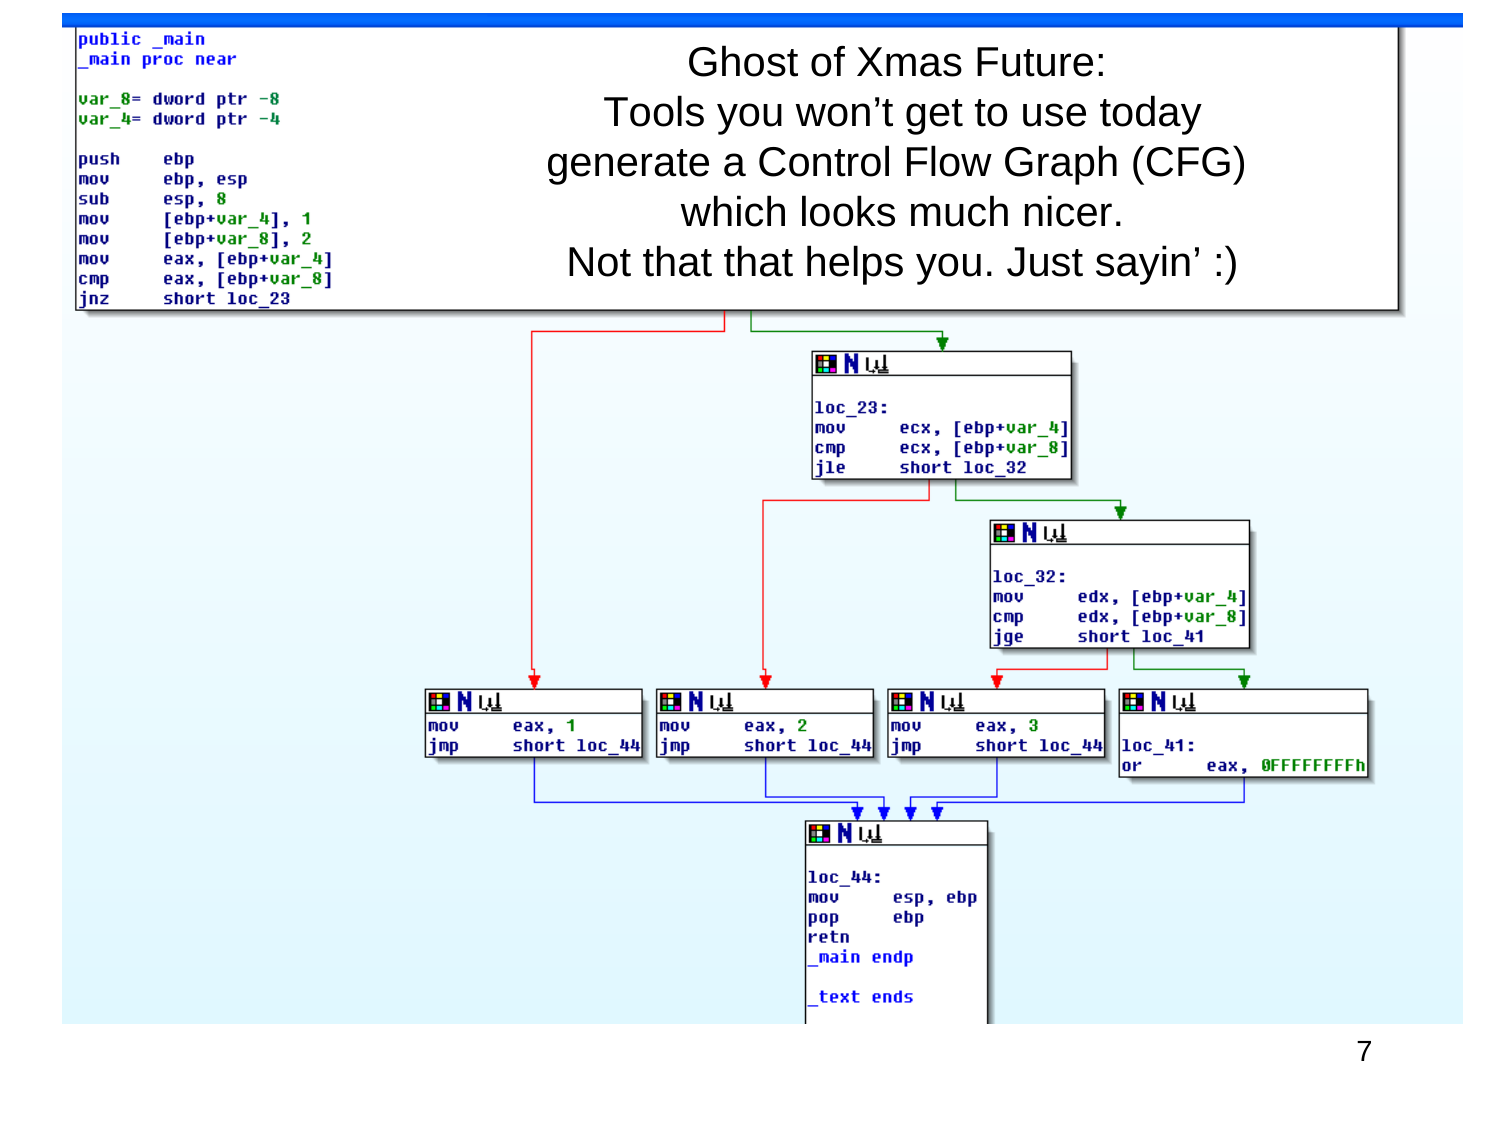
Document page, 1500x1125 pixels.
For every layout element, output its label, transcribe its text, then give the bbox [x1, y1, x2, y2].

picture [62, 13, 1463, 1024]
text_box <number> [1074, 1025, 1388, 1101]
text_box Ghost of Xmas Future: Tools you won’t get to use today generate a Control Flow Graph (CFG) which looks much nicer. Not that that helps you. Just sayin’ :) [531, 27, 1274, 293]
